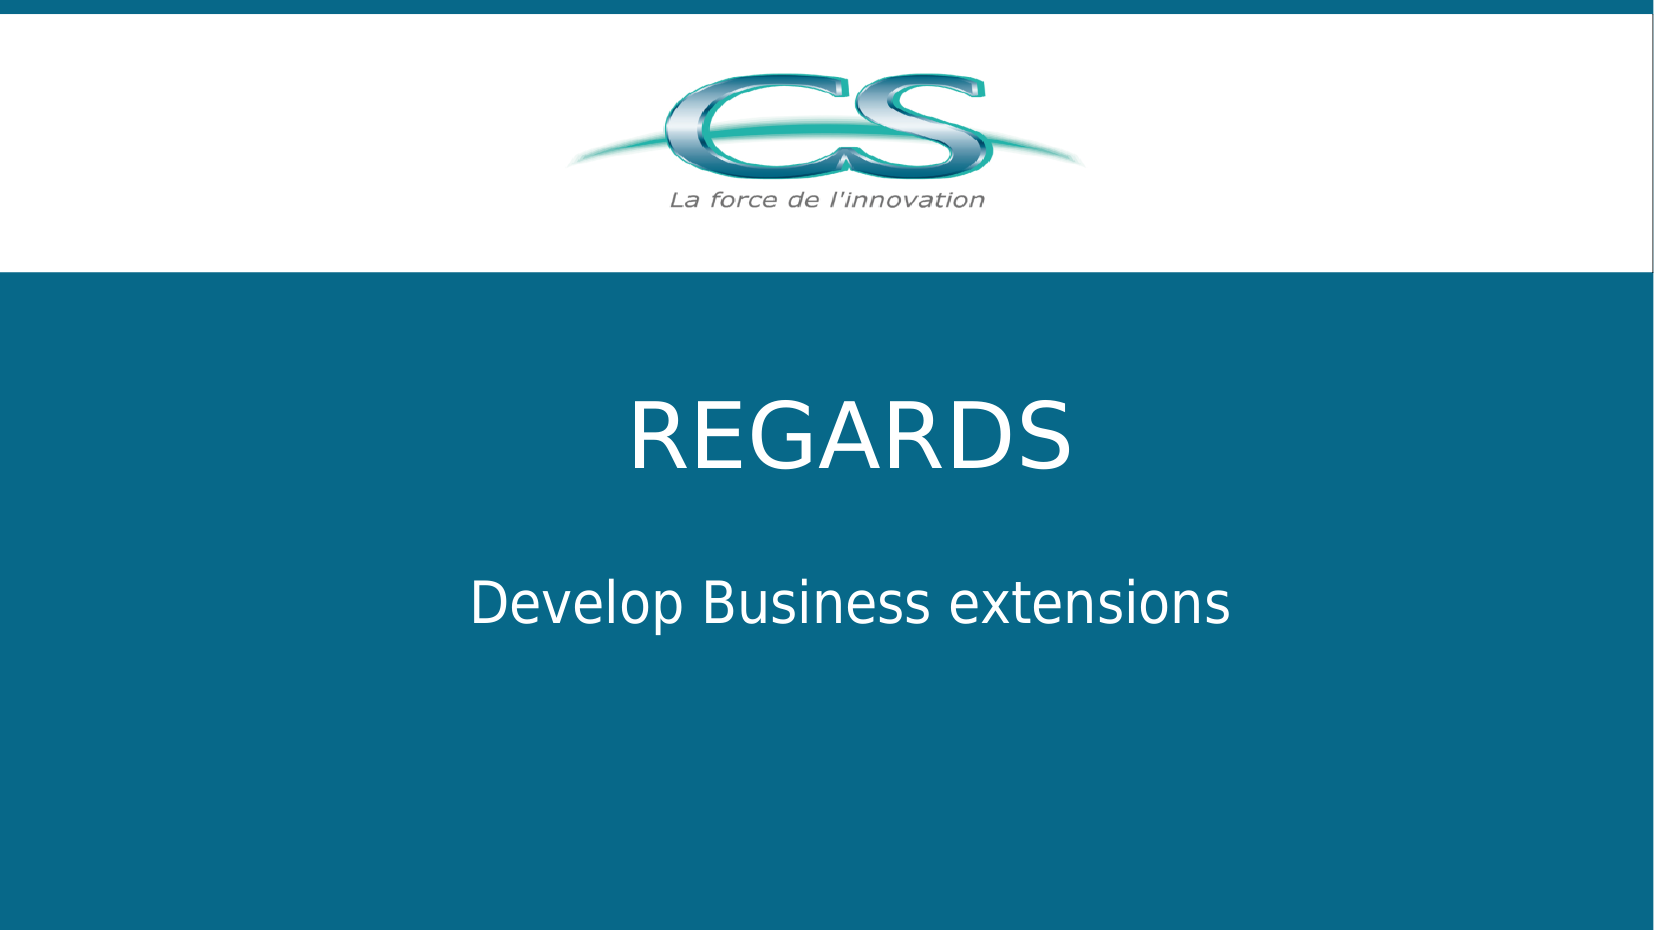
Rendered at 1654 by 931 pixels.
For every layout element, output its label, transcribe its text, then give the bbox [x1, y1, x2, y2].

subtitle REGARDS Develop Business extensions [106, 273, 1595, 871]
picture [0, 15, 1654, 272]
